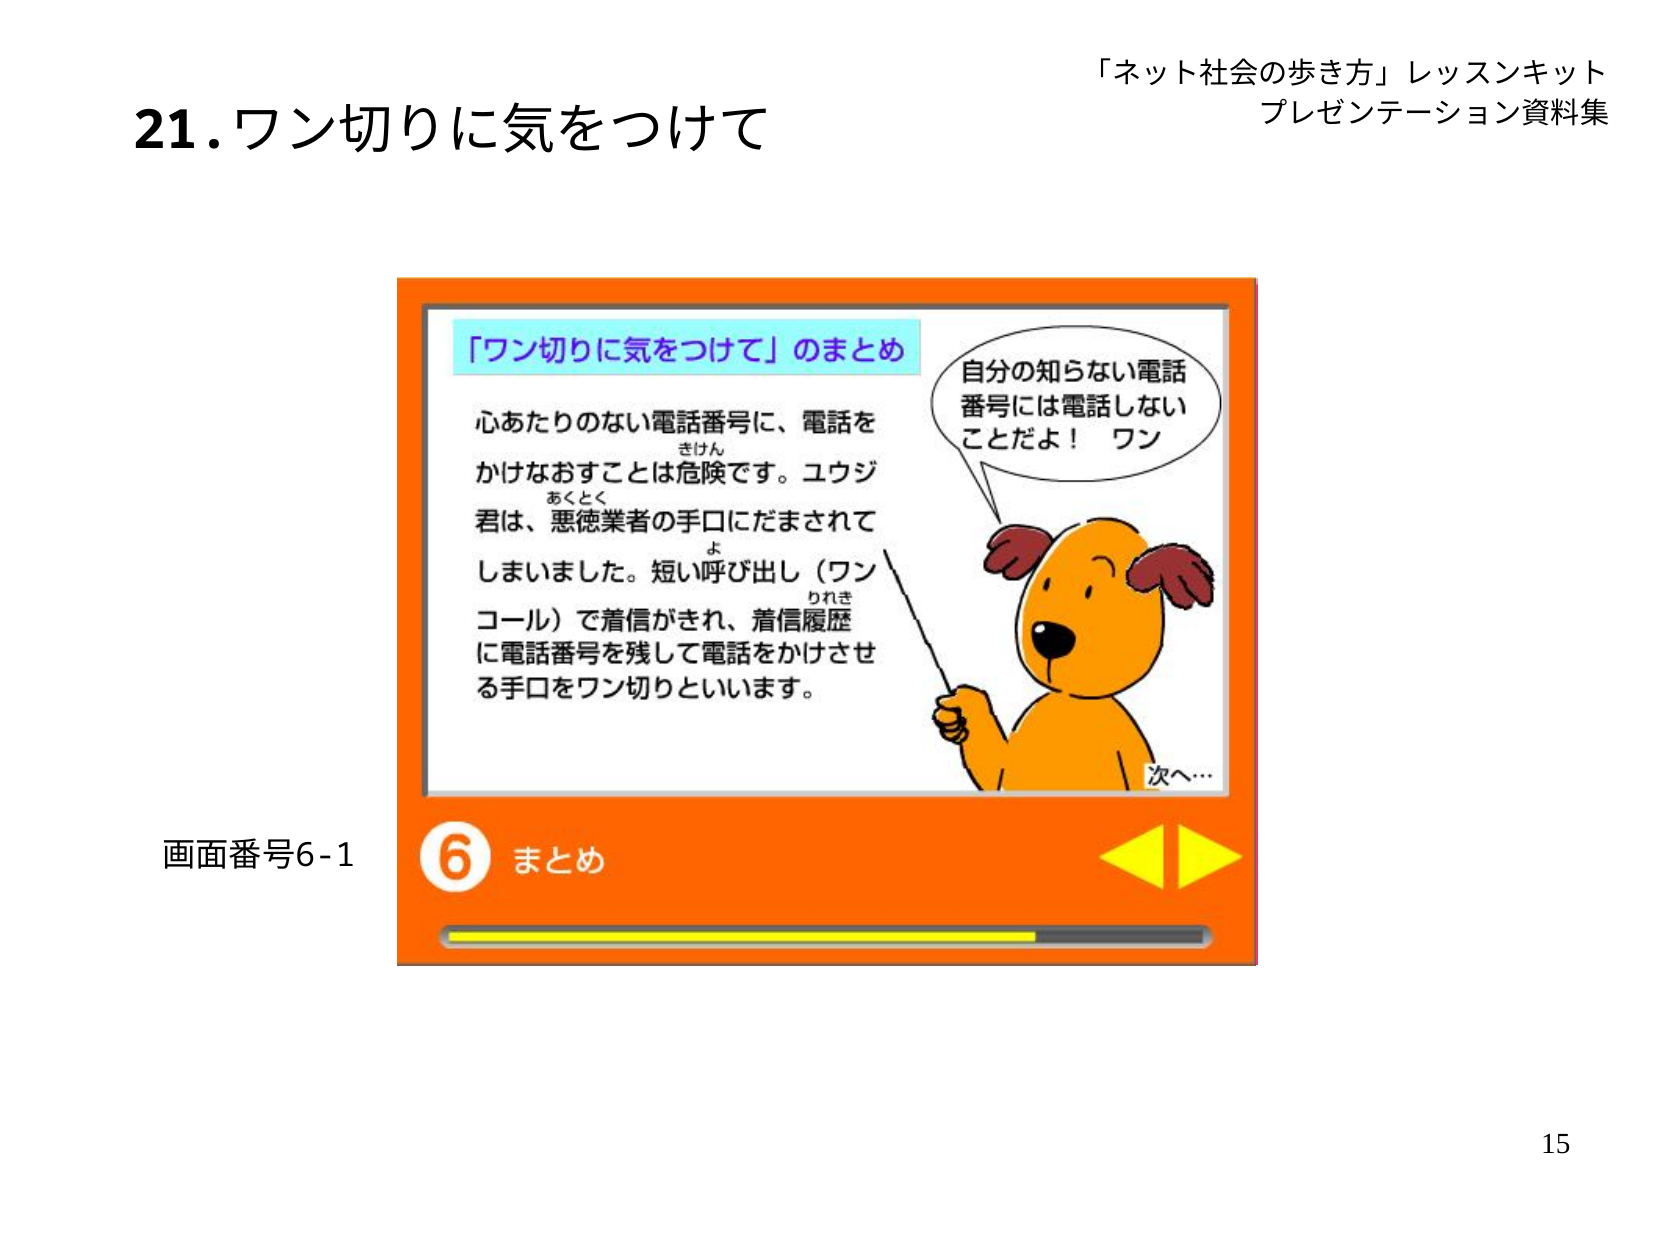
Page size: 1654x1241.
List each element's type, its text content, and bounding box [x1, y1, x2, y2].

picture [397, 277, 1258, 966]
text_box 「ネット社会の歩き方」レッスンキット プレゼンテーション資料集 [1062, 44, 1625, 139]
text_box 画面番号6-1 [147, 826, 384, 882]
text_box 21.ワン切りに気をつけて [118, 88, 1241, 169]
